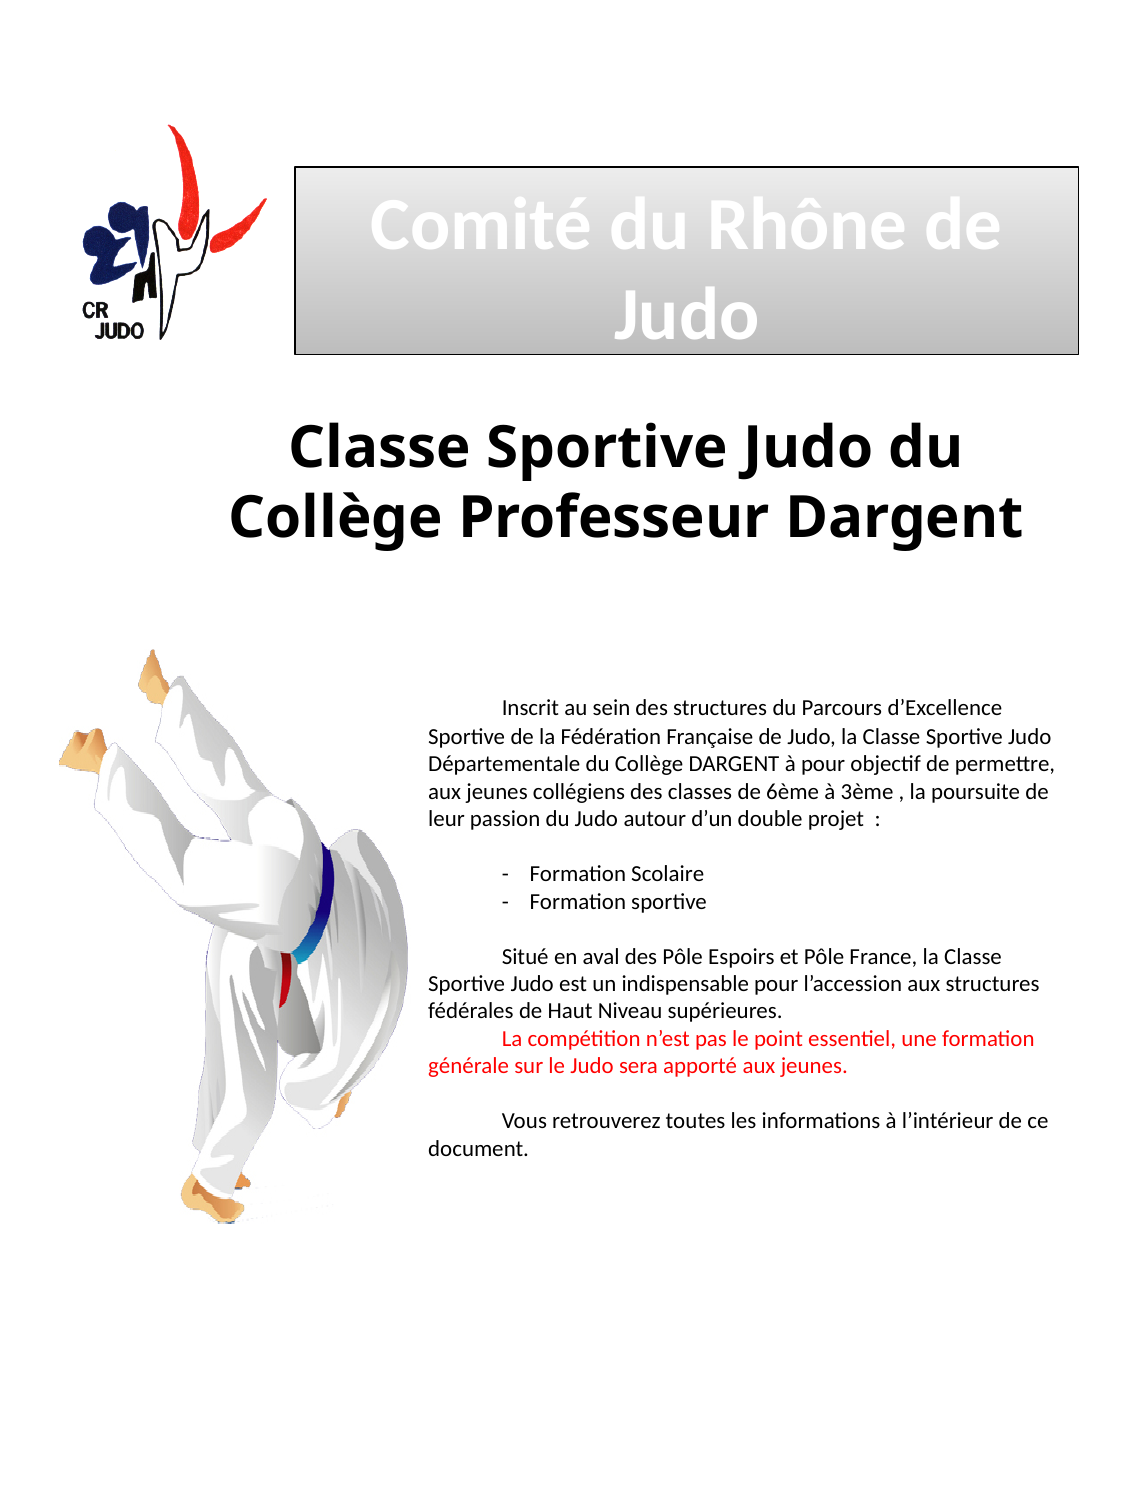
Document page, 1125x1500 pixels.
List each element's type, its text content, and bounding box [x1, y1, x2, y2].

text_box Comité du Rhône de Judo [295, 166, 1079, 355]
title Classe Sportive Judo du Collège Professeur Dargent [206, 367, 1046, 591]
picture [59, 118, 276, 352]
picture [59, 649, 411, 1224]
text_box Inscrit au sein des structures du Parcours d’Excellence Sportive de la Fédération Française de Judo, la Classe Sportive Judo Départementale du Collège DARGENT à pour objectif de permettre, aux jeunes collégiens des classes de 6ème à 3ème , la poursuite de leur passion du Judo autour d’un double projet : - Formation Scolaire - Formation sportive Situé en aval des Pôle Espoirs et Pôle France, la Classe Sportive Judo est un indispensable pour l’accession aux structures fédérales de Haut Niveau supérieures. La compétition n’est pas le point essentiel, une formation générale sur le Judo sera apporté aux jeunes. Vous retrouverez toutes les informations à l’intérieur de ce document. [413, 679, 1085, 1241]
